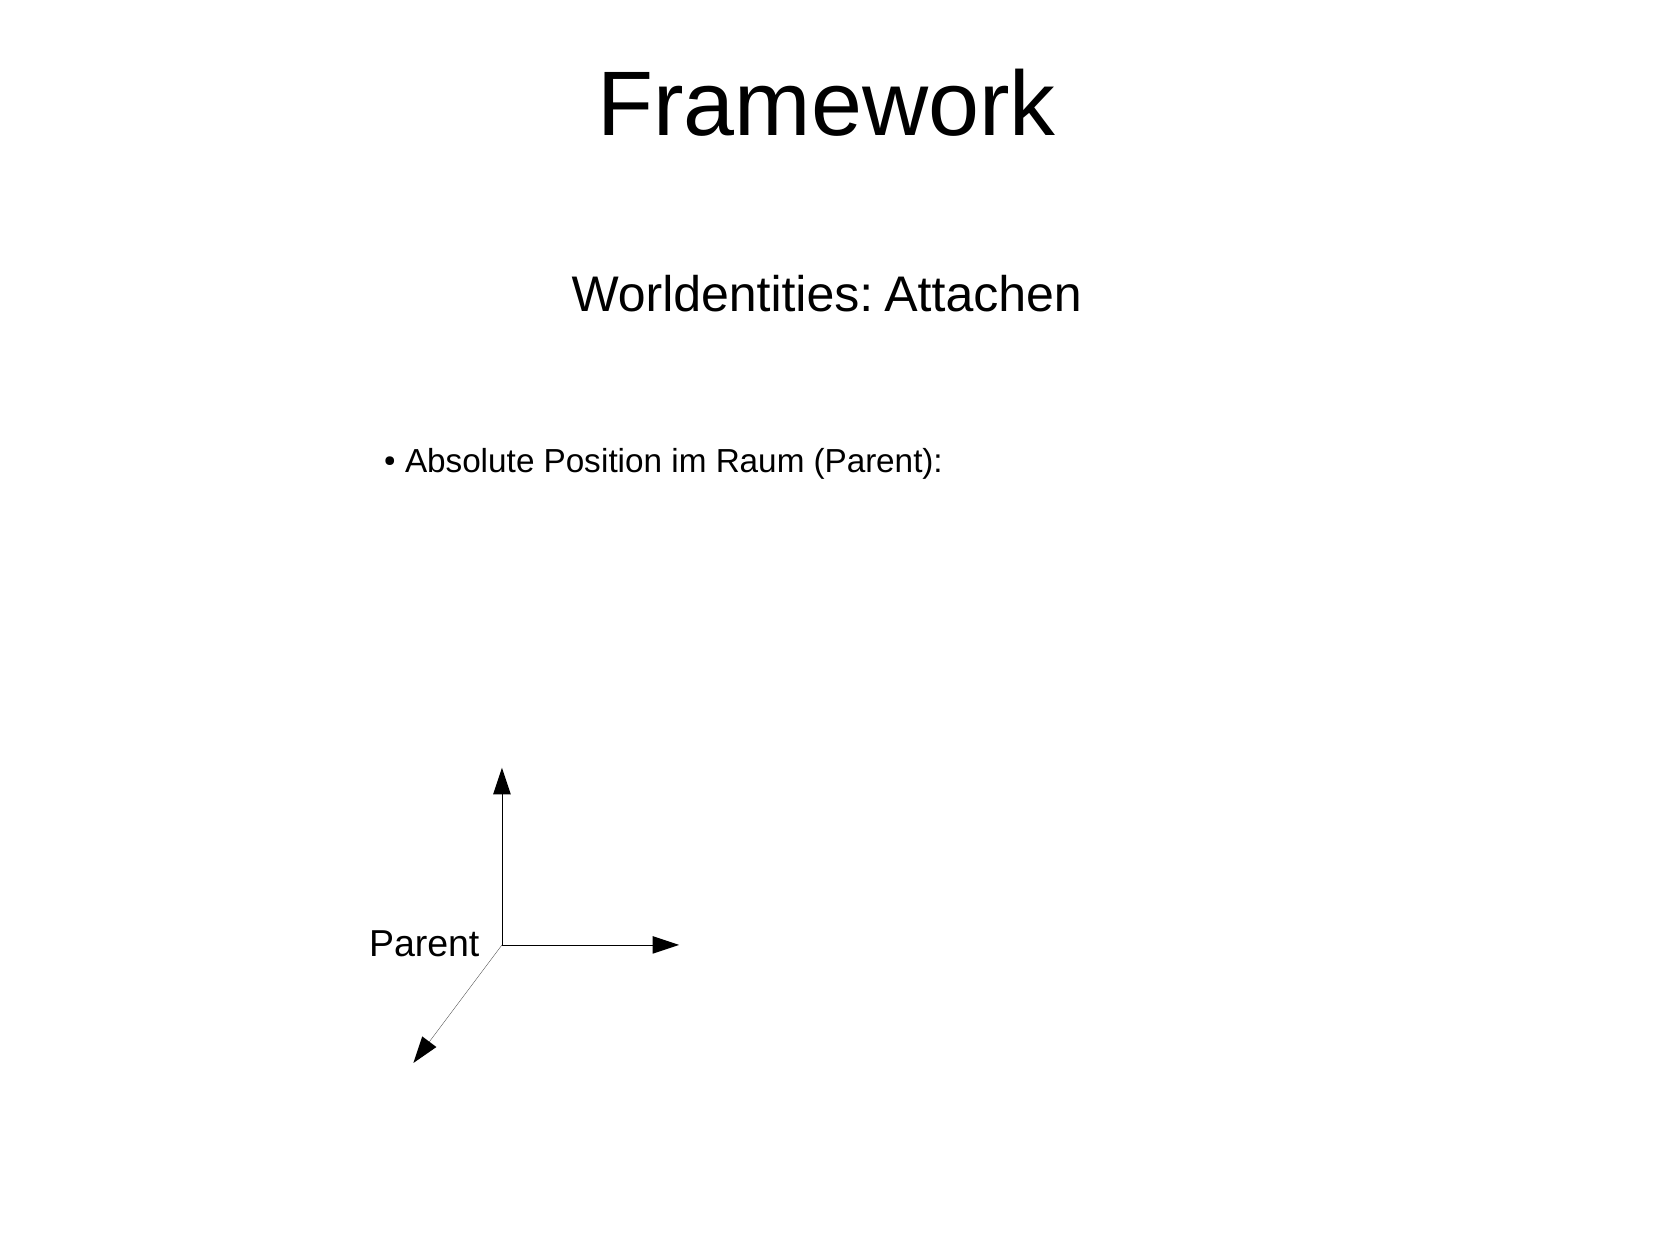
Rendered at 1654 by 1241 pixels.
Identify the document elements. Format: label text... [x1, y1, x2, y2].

text_box Absolute Position im Raum (Parent): [383, 442, 1359, 502]
text_box Parent [354, 915, 495, 1002]
title Framework [82, 0, 1571, 208]
text_box Worldentities: Attachen [82, 265, 1571, 325]
